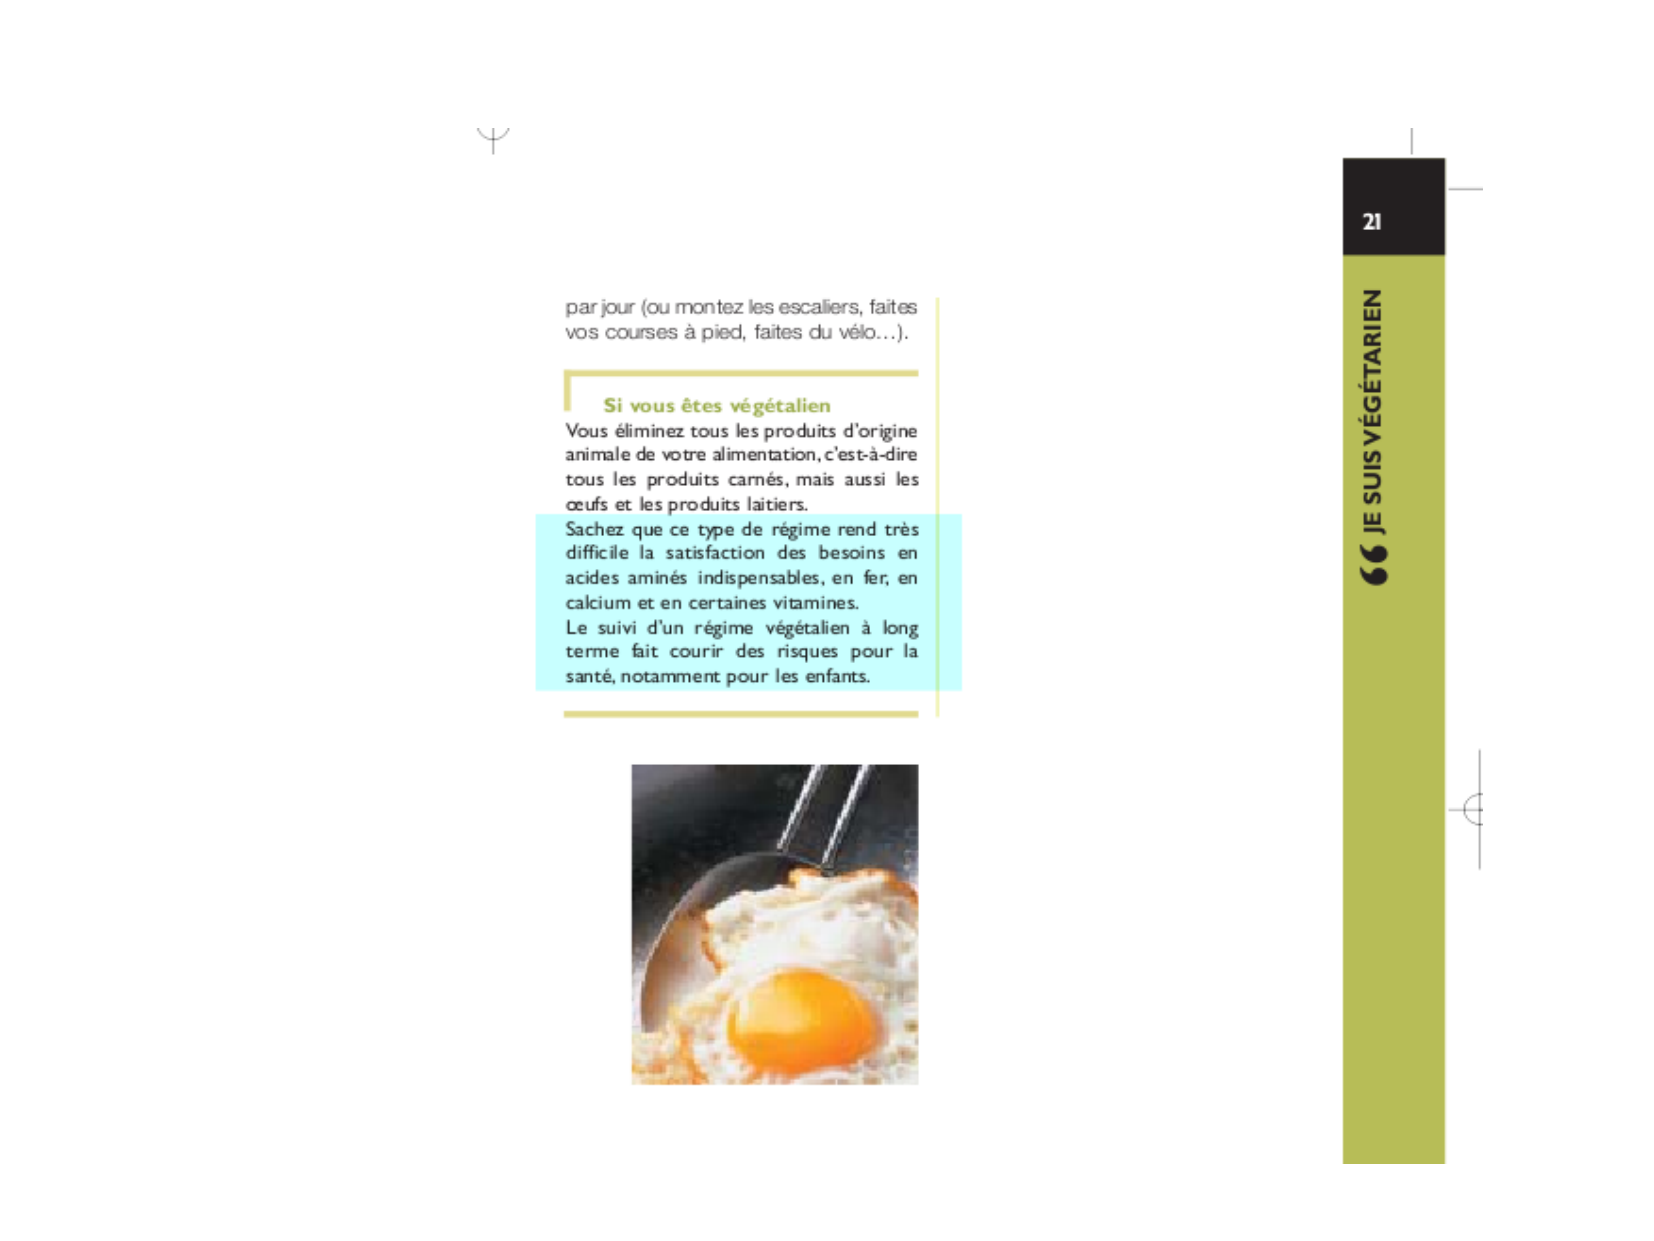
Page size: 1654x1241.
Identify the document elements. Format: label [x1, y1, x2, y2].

picture [472, 128, 1483, 1164]
